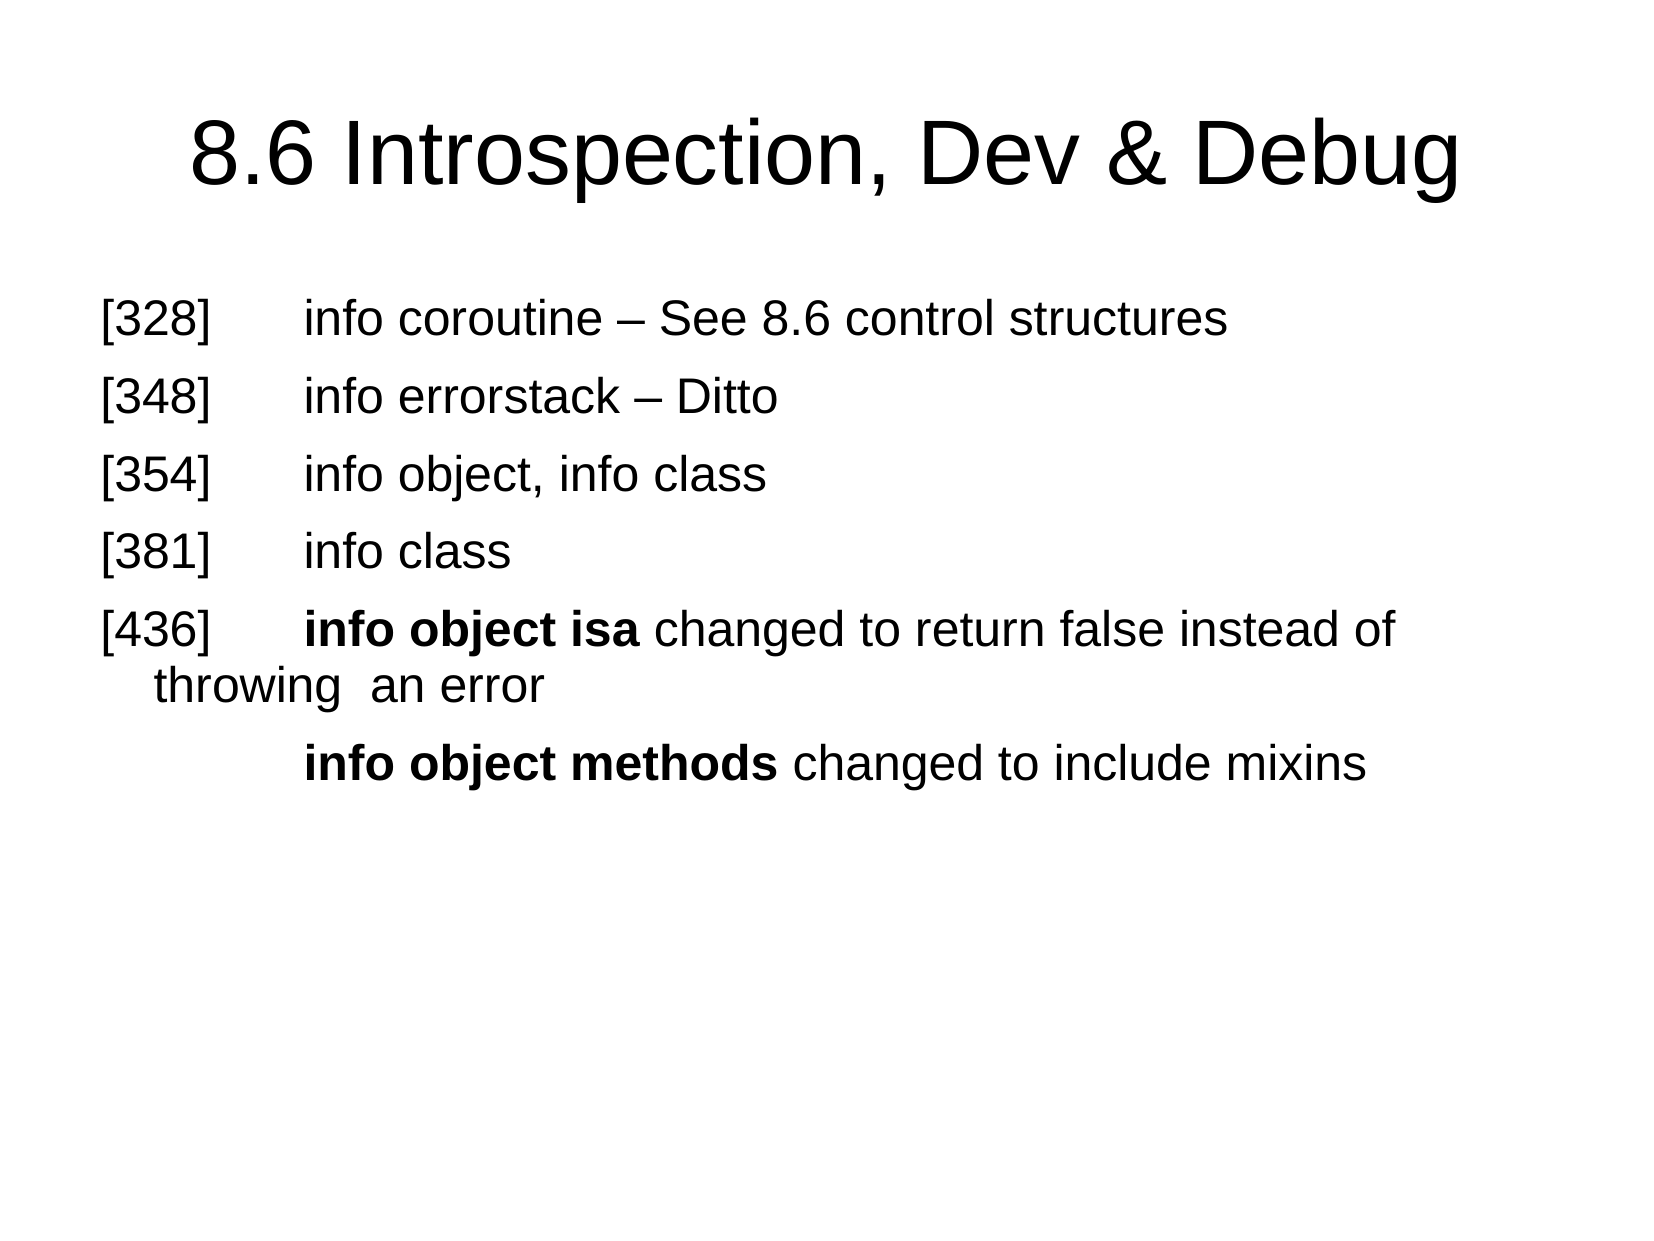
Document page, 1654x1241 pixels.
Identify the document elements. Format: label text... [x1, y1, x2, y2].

title 8.6 Introspection, Dev & Debug [82, 56, 1571, 250]
list [328] info coroutine – See 8.6 control structures [348] info errorstack – Ditto [354] info object, info class [381] info class [436] info object isa changed to return false instead of throwing an error info object methods changed to include mixins [82, 290, 1571, 1201]
